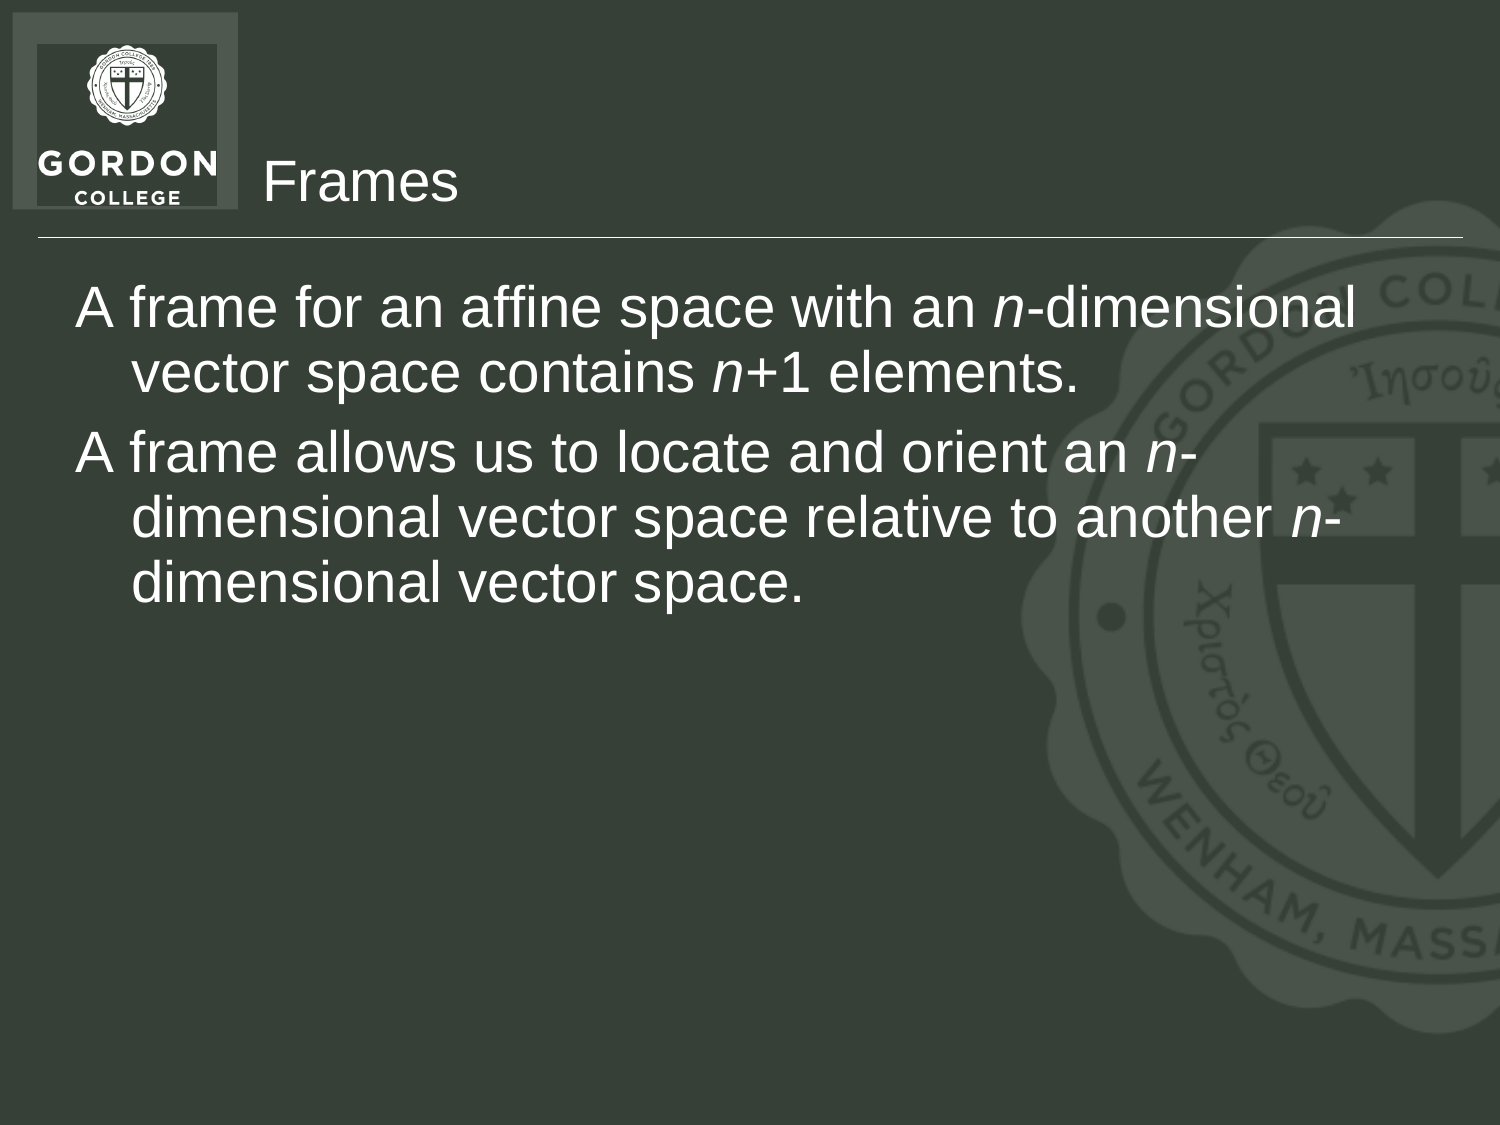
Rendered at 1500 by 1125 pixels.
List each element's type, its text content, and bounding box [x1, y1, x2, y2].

title Frames [262, 138, 1463, 225]
list A frame for an affine space with an n-dimensional vector space contains n+1 elements. A frame allows us to locate and orient an n-dimensional vector space relative to another n-dimensional vector space. [75, 275, 1426, 1026]
picture [0, 0, 1500, 1125]
